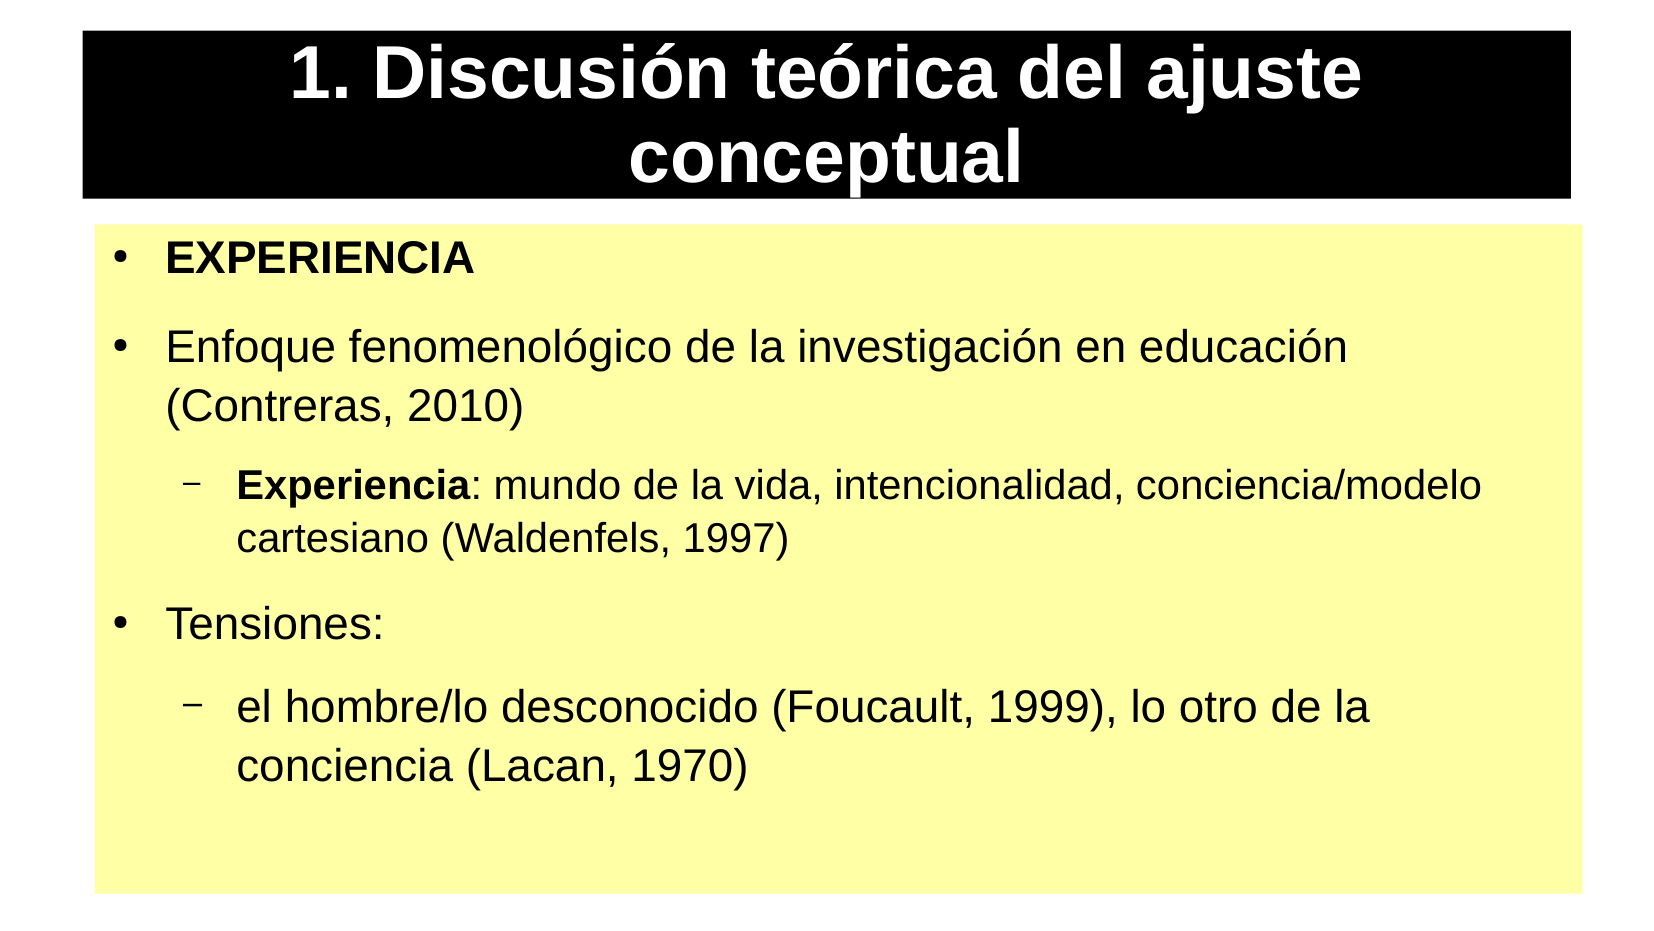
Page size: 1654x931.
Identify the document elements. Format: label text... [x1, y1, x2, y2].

title 1. Discusión teórica del ajuste conceptual [82, 30, 1571, 199]
list EXPERIENCIA Enfoque fenomenológico de la investigación en educación (Contreras, 2010) Experiencia: mundo de la vida, intencionalidad, conciencia/modelo cartesiano (Waldenfels, 1997) Tensiones: el hombre/lo desconocido (Foucault, 1999), lo otro de la conciencia (Lacan, 1970) [94, 224, 1583, 894]
